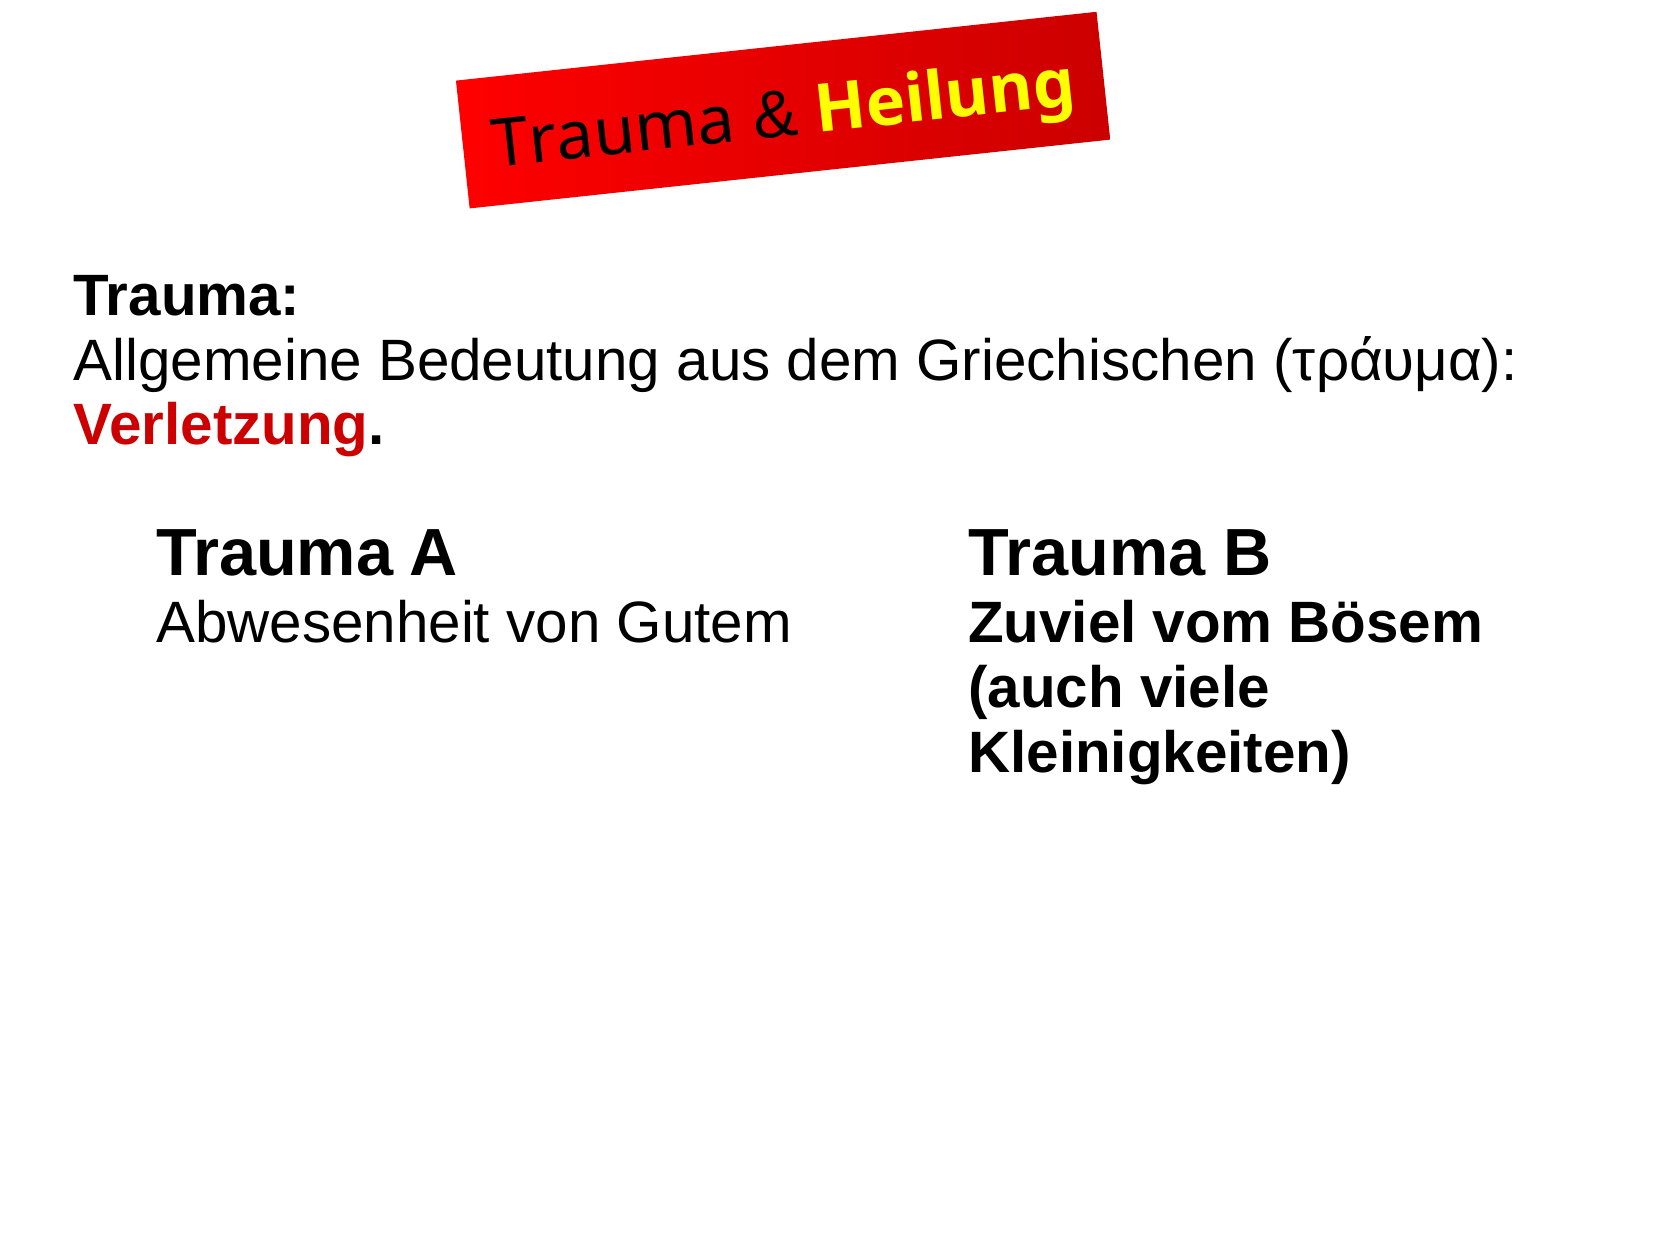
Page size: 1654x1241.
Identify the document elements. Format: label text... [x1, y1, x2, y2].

text_box Trauma A Trauma B Abwesenheit von Gutem Zuviel vom Bösem (auch viele Kleinigkeiten) [141, 507, 1536, 997]
text_box Trauma: Allgemeine Bedeutung aus dem Griechischen (τράυμα): Verletzung. [59, 254, 1536, 925]
title Trauma & Heilung [455, 11, 1111, 209]
